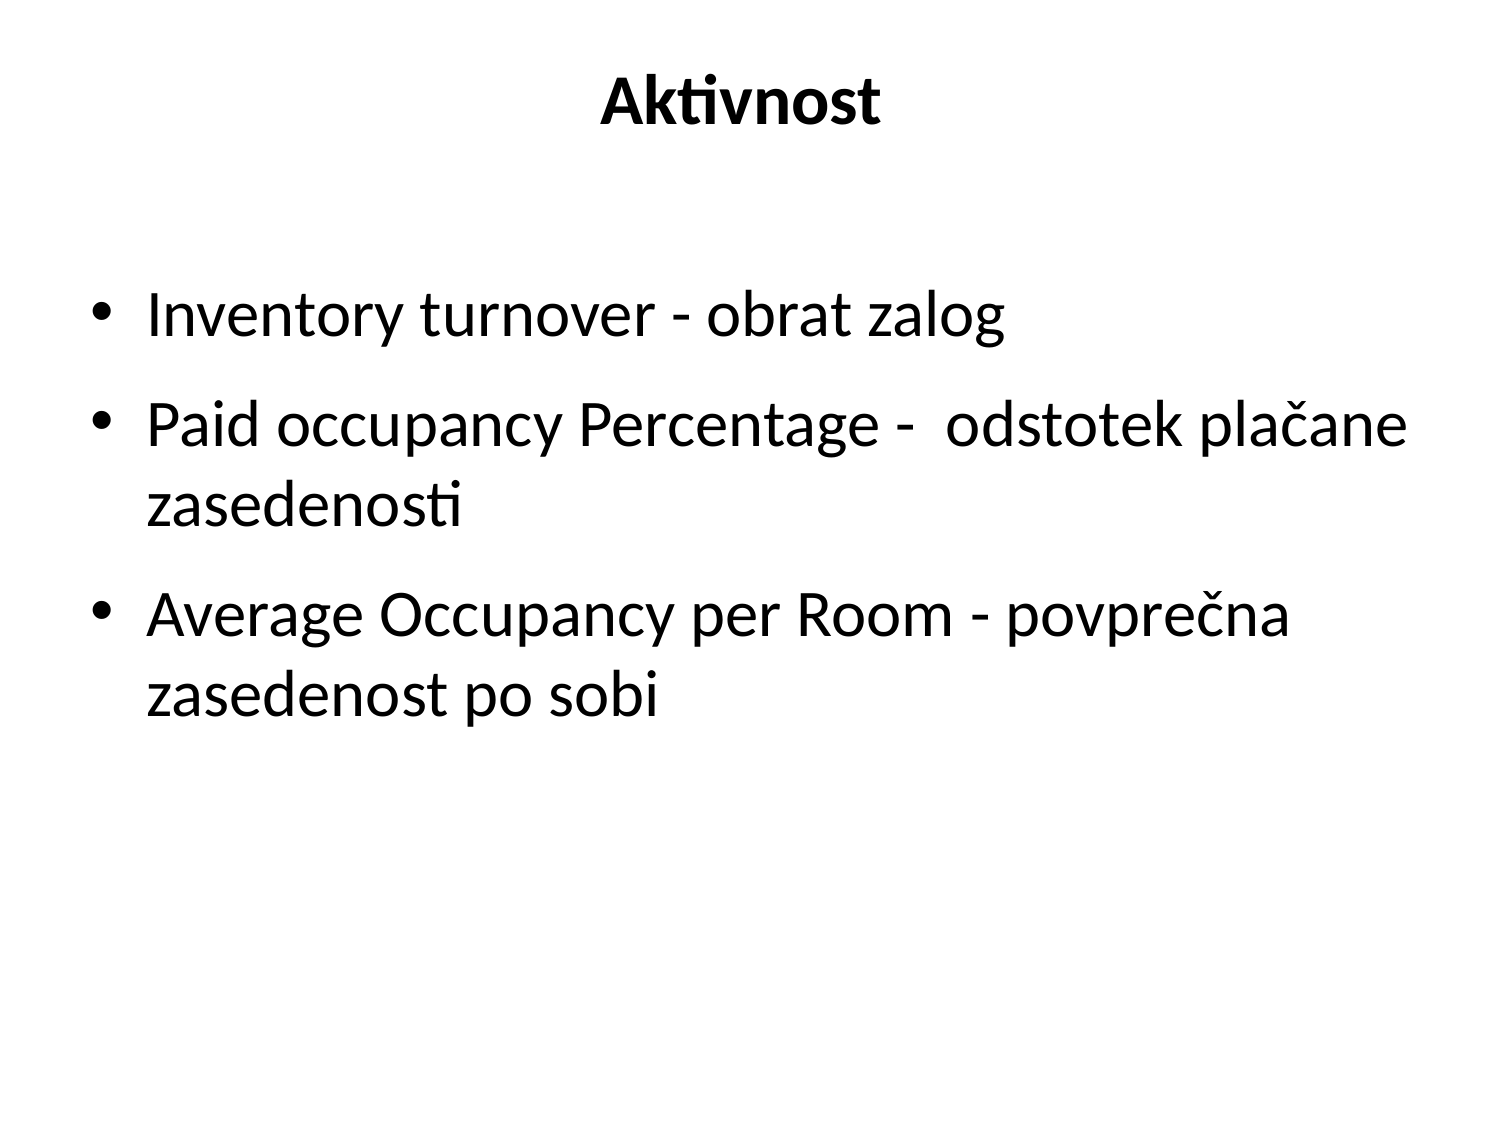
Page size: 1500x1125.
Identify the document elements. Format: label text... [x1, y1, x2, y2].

title Aktivnost [75, 45, 1425, 233]
list Inventory turnover - obrat zalog Paid occupancy Percentage - odstotek plačane zasedenosti Average Occupancy per Room - povprečna zasedenost po sobi [75, 262, 1425, 1005]
